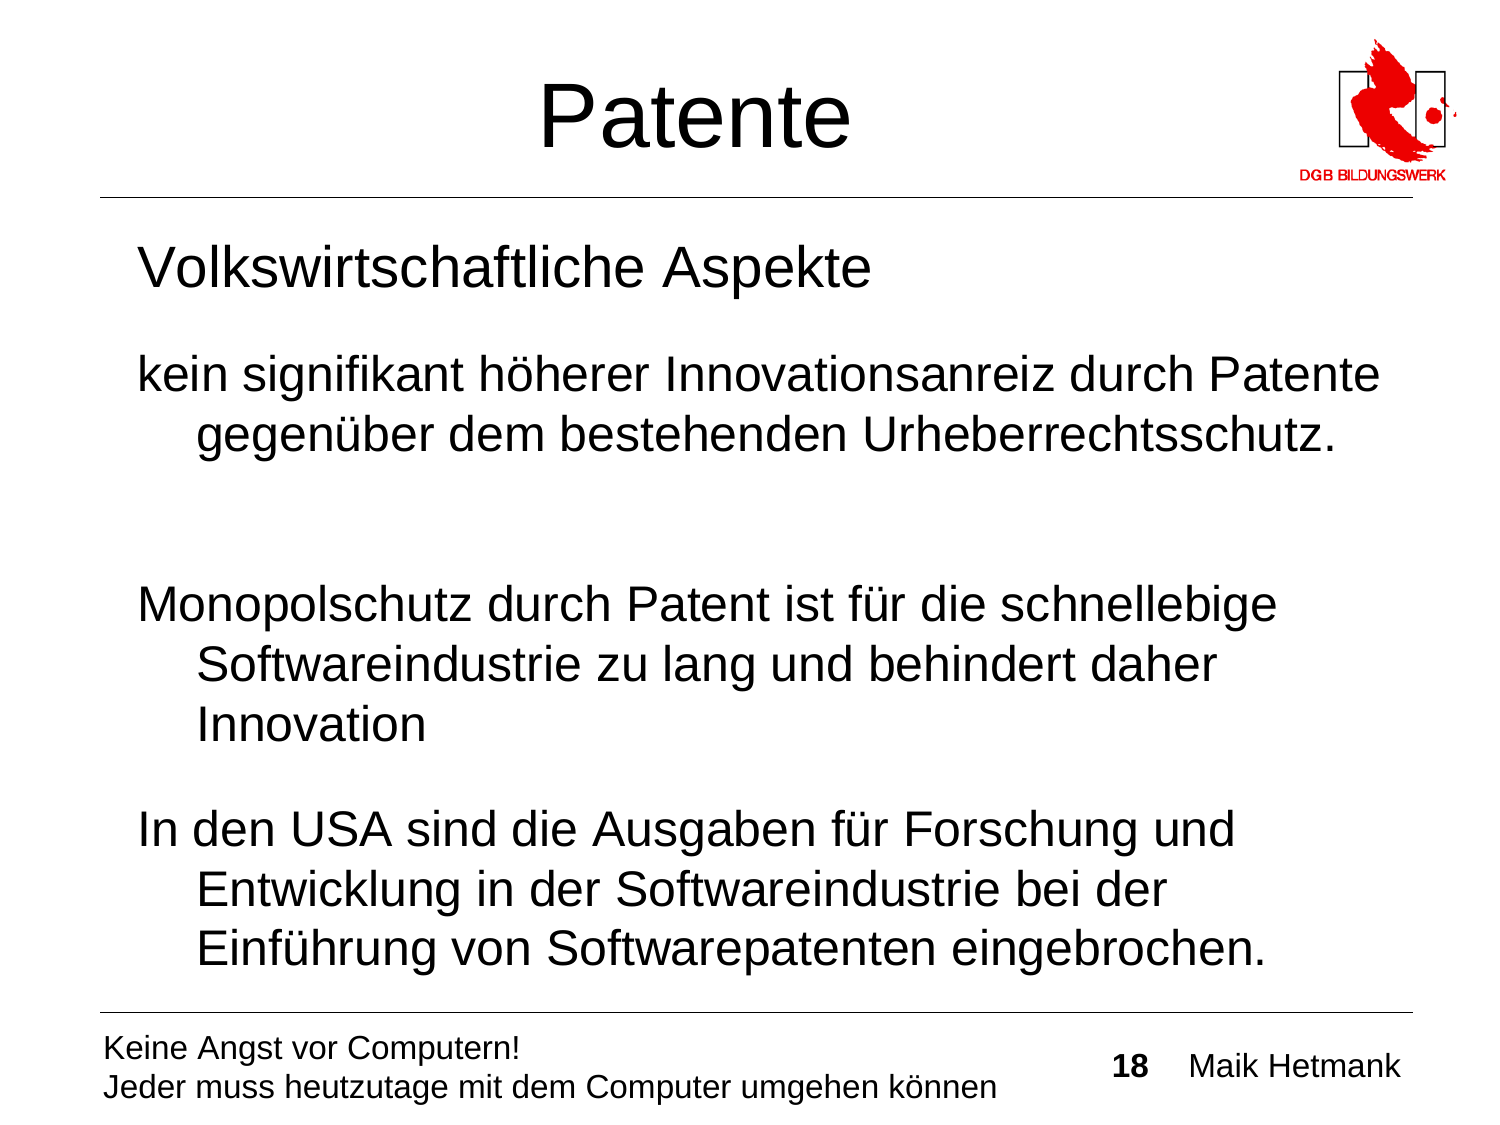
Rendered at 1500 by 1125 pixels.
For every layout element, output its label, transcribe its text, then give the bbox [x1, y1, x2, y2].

text_box Volkswirtschaftliche Aspekte [137, 230, 1407, 307]
title Patente [87, 49, 1305, 175]
text_box kein signifikant höherer Innovationsanreiz durch Patente gegenüber dem bestehenden Urheberrechtsschutz. [137, 342, 1407, 518]
text_box In den USA sind die Ausgaben für Forschung und Entwicklung in der Softwareindustrie bei der Einführung von Softwarepatenten eingebrochen. [137, 797, 1407, 973]
picture [1299, 37, 1457, 181]
text_box Monopolschutz durch Patent ist für die schnellebige Softwareindustrie zu lang und behindert daher Innovation [137, 572, 1407, 748]
